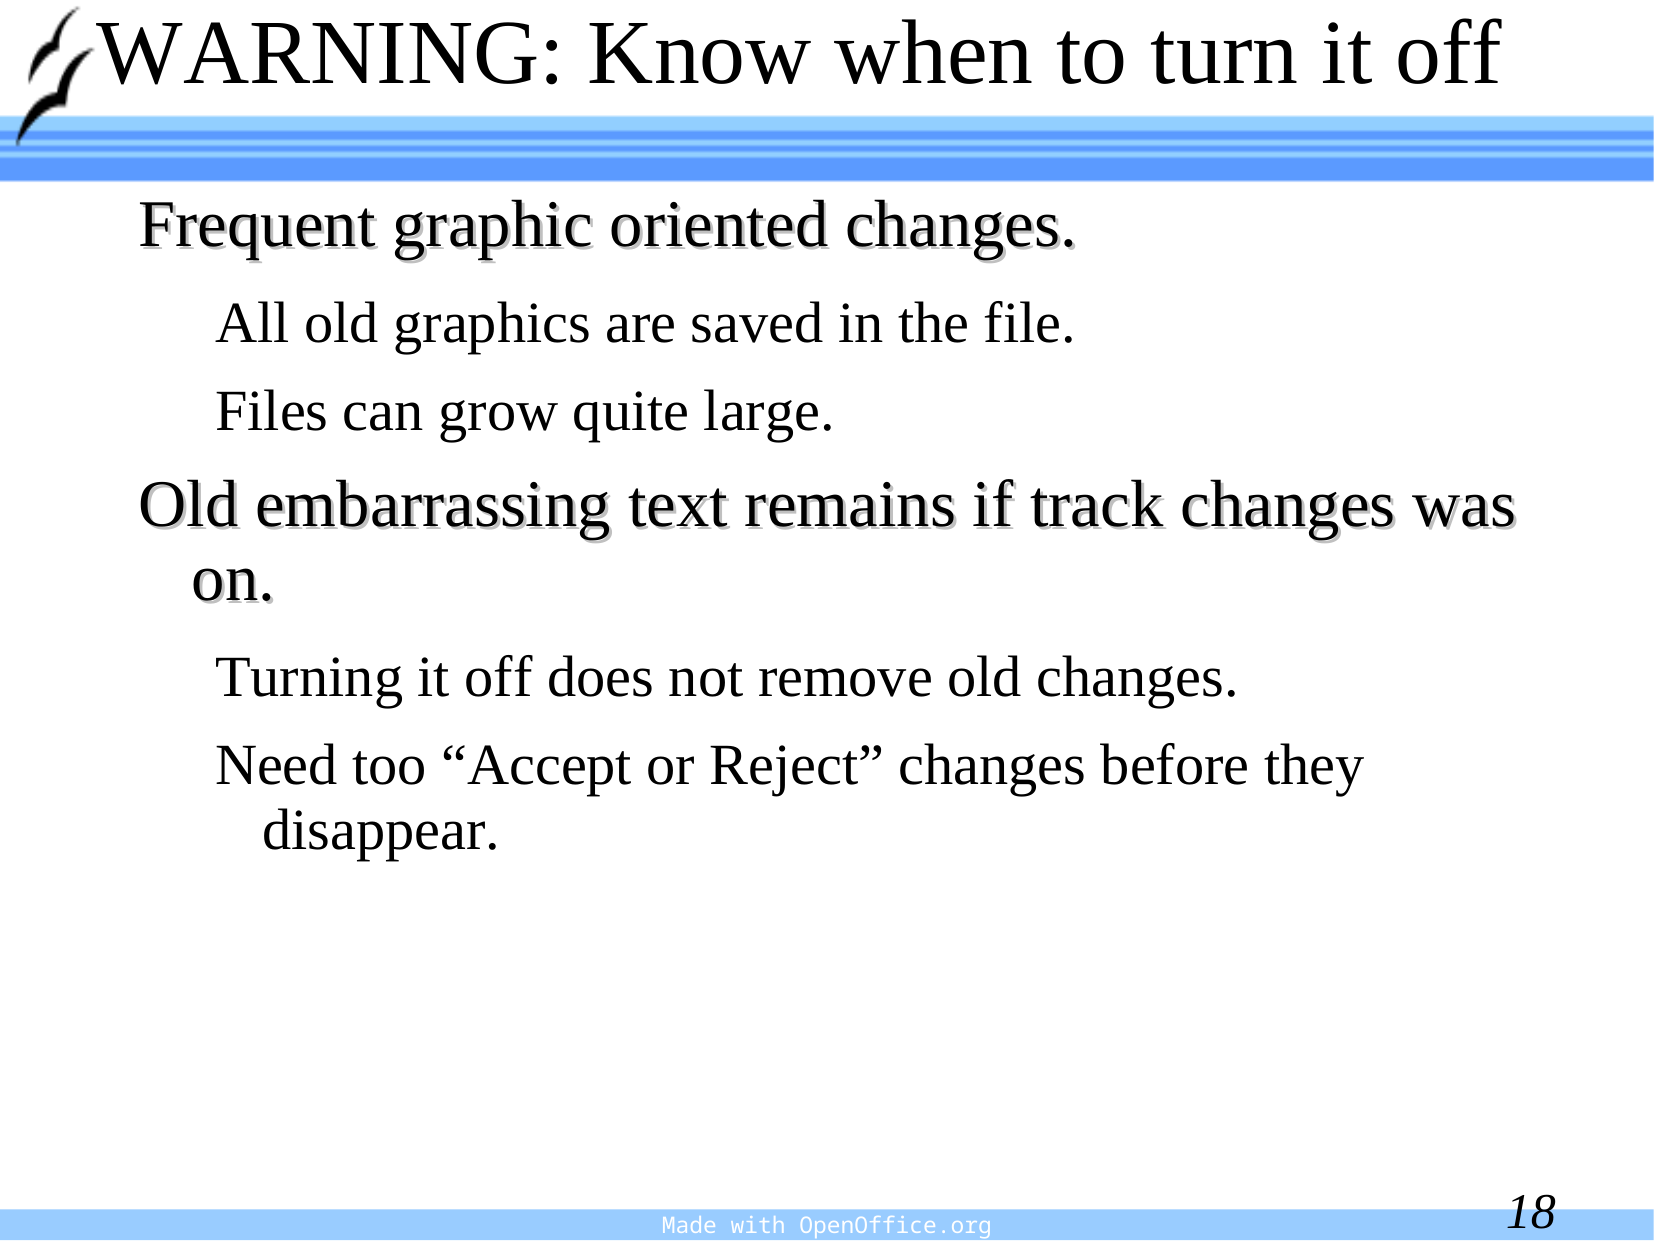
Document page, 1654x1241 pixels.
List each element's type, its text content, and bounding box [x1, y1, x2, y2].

picture [0, 0, 1654, 188]
list Frequent graphic oriented changes. All old graphics are saved in the file. Files can grow quite large. Old embarrassing text remains if track changes was on. Turning it off does not remove old changes. Need too “Accept or Reject” changes before they disappear. [120, 187, 1533, 1195]
title WARNING: Know when to turn it off [94, 0, 1507, 117]
